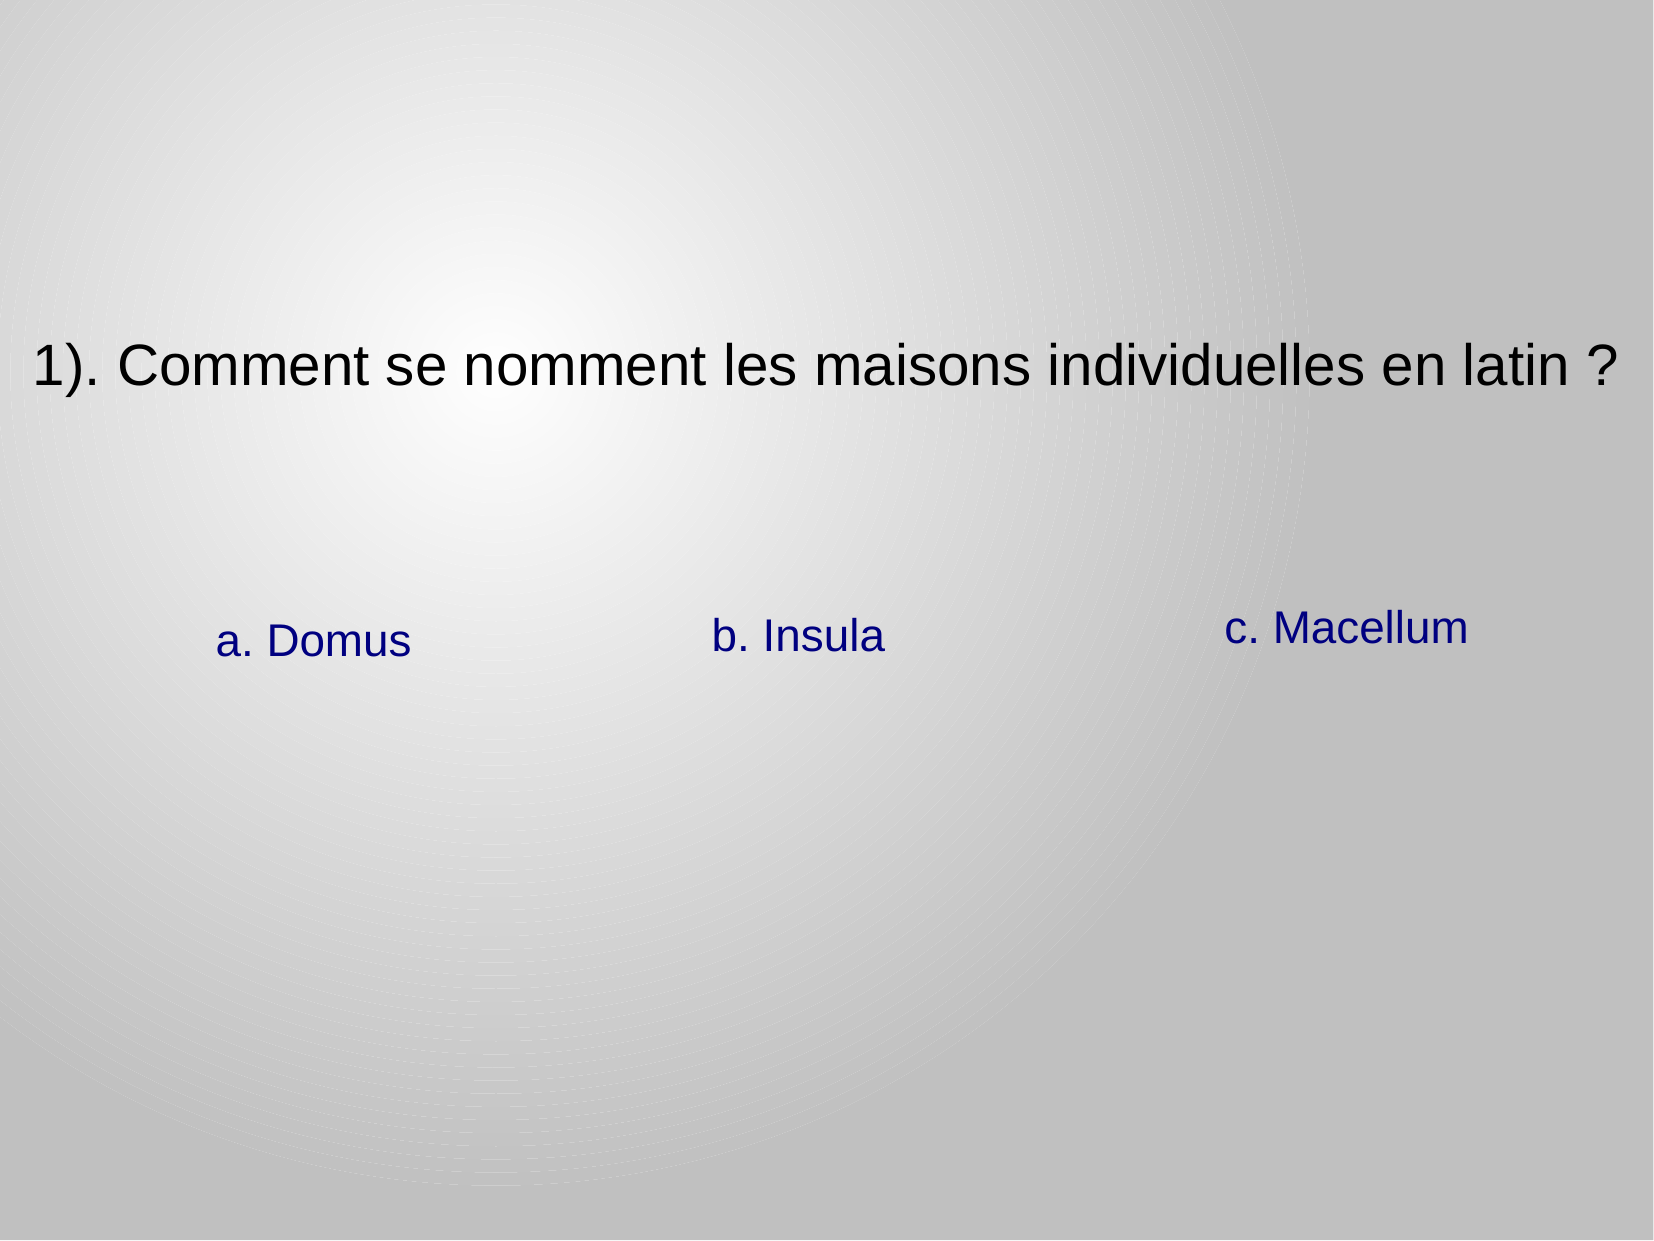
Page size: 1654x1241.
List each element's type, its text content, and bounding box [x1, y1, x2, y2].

text_box a. Domus [200, 607, 591, 674]
text_box 1). Comment se nomment les maisons individuelles en latin ? [0, 0, 1654, 485]
text_box b. Insula [696, 602, 1146, 669]
text_box c. Macellum [1209, 594, 1499, 666]
